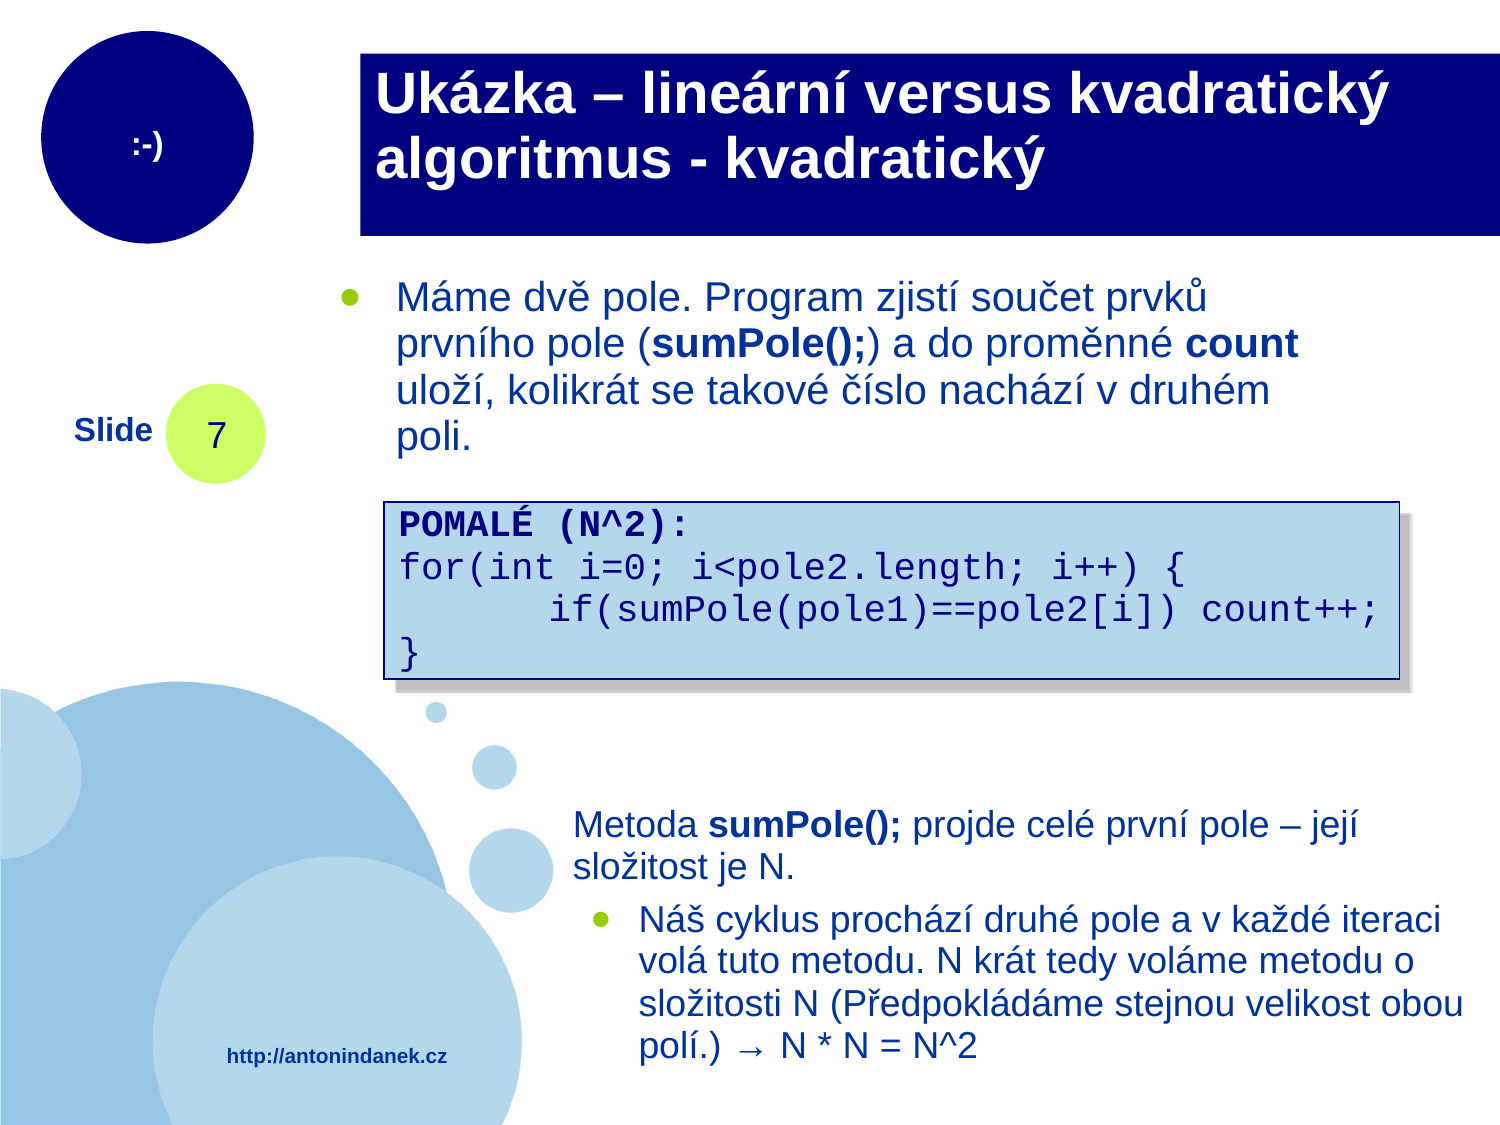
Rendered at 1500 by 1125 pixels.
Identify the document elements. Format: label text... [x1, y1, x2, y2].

list Máme dvě pole. Program zjistí součet prvků prvního pole (sumPole();) a do proměnné count uloží, kolikrát se takové číslo nachází v druhém poli. [324, 265, 1337, 526]
list Metoda sumPole(); projde celé první pole – její složitost je N. Náš cyklus prochází druhé pole a v každé iteraci volá tuto metodu. N krát tedy voláme metodu o složitosti N (Předpokládáme stejnou velikost obou polí.) → N * N = N^2 [501, 796, 1500, 1123]
text_box POMALÉ (N^2): for(int i=0; i<pole2.length; i++) { if(sumPole(pole1)==pole2[i]) count++; } [383, 501, 1400, 680]
title Ukázka – lineární versus kvadratický algoritmus - kvadratický [360, 53, 1500, 236]
picture [0, 638, 625, 1125]
